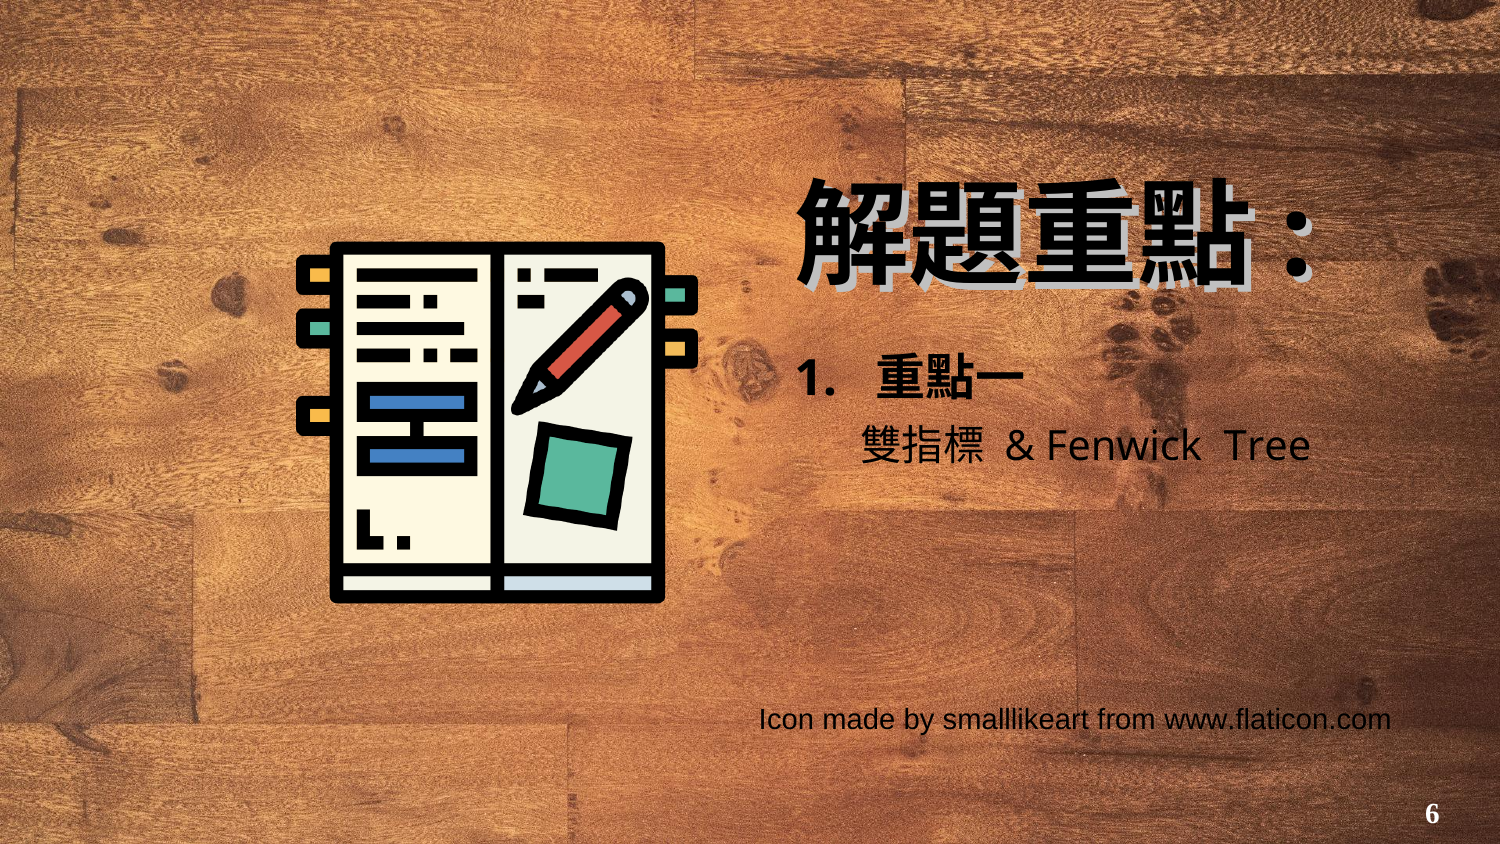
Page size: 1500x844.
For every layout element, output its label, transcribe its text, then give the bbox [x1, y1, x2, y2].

subtitle 1. 重點一 雙指標 & Fenwick Tree [779, 328, 1378, 693]
slide_number 6 [1410, 779, 1500, 844]
picture [296, 221, 698, 623]
title 解題重點: [779, 122, 1311, 314]
text_box Icon made by smalllikeart from www.flaticon.com [744, 693, 1407, 743]
